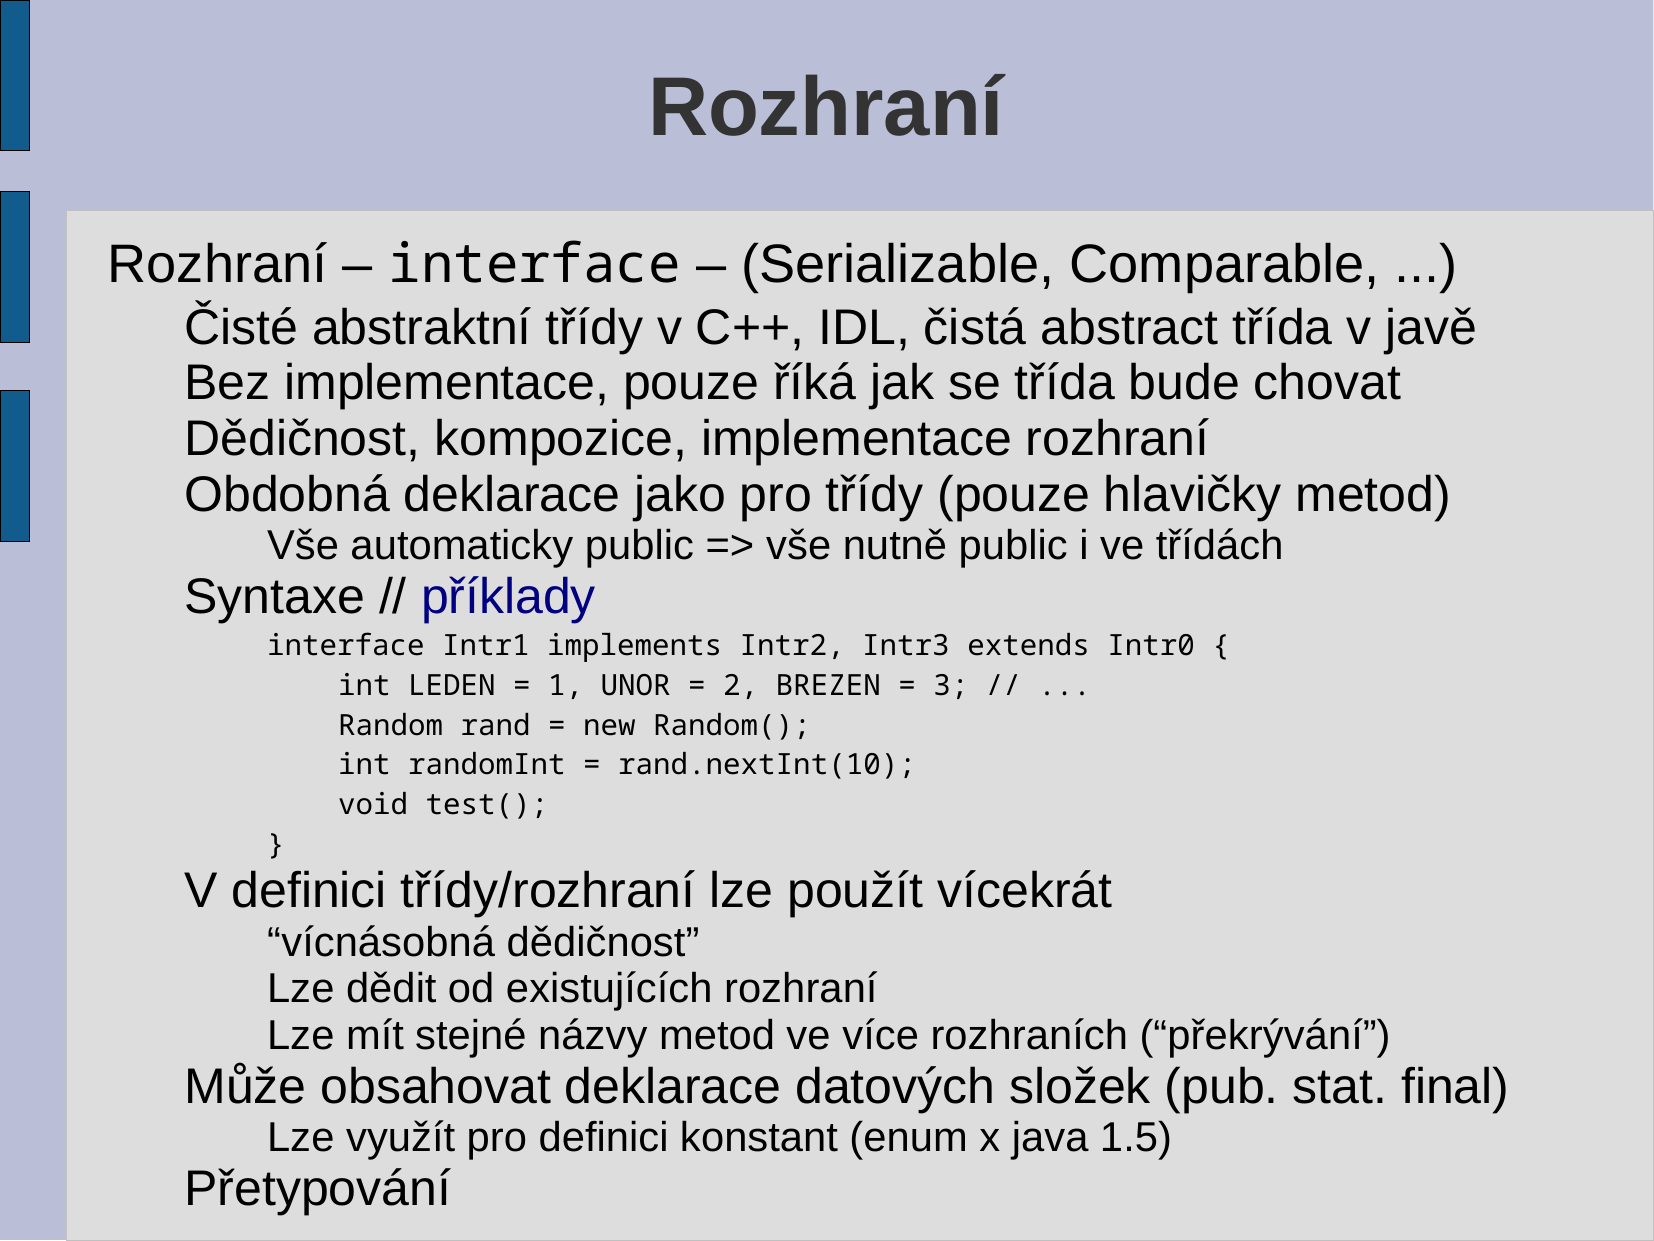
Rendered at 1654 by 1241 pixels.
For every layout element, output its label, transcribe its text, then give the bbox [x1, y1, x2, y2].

title Rozhraní [120, 17, 1533, 196]
list Rozhraní – interface – (Serializable, Comparable, ...) Čisté abstraktní třídy v C++, IDL, čistá abstract třída v javě Bez implementace, pouze říká jak se třída bude chovat Dědičnost, kompozice, implementace rozhraní Obdobná deklarace jako pro třídy (pouze hlavičky metod) Vše automaticky public => vše nutně public i ve třídách Syntaxe // příklady interface Intr1 implements Intr2, Intr3 extends Intr0 { int LEDEN = 1, UNOR = 2, BREZEN = 3; // ... Random rand = new Random(); int randomInt = rand.nextInt(10); void test(); } V definici třídy/rozhraní lze použít vícekrát “vícnásobná dědičnost” Lze dědit od existujících rozhraní Lze mít stejné názvy metod ve více rozhraních (“překrývání”) Může obsahovat deklarace datových složek (pub. stat. final) Lze využít pro definici konstant (enum x java 1.5) Přetypování [90, 225, 1576, 1231]
